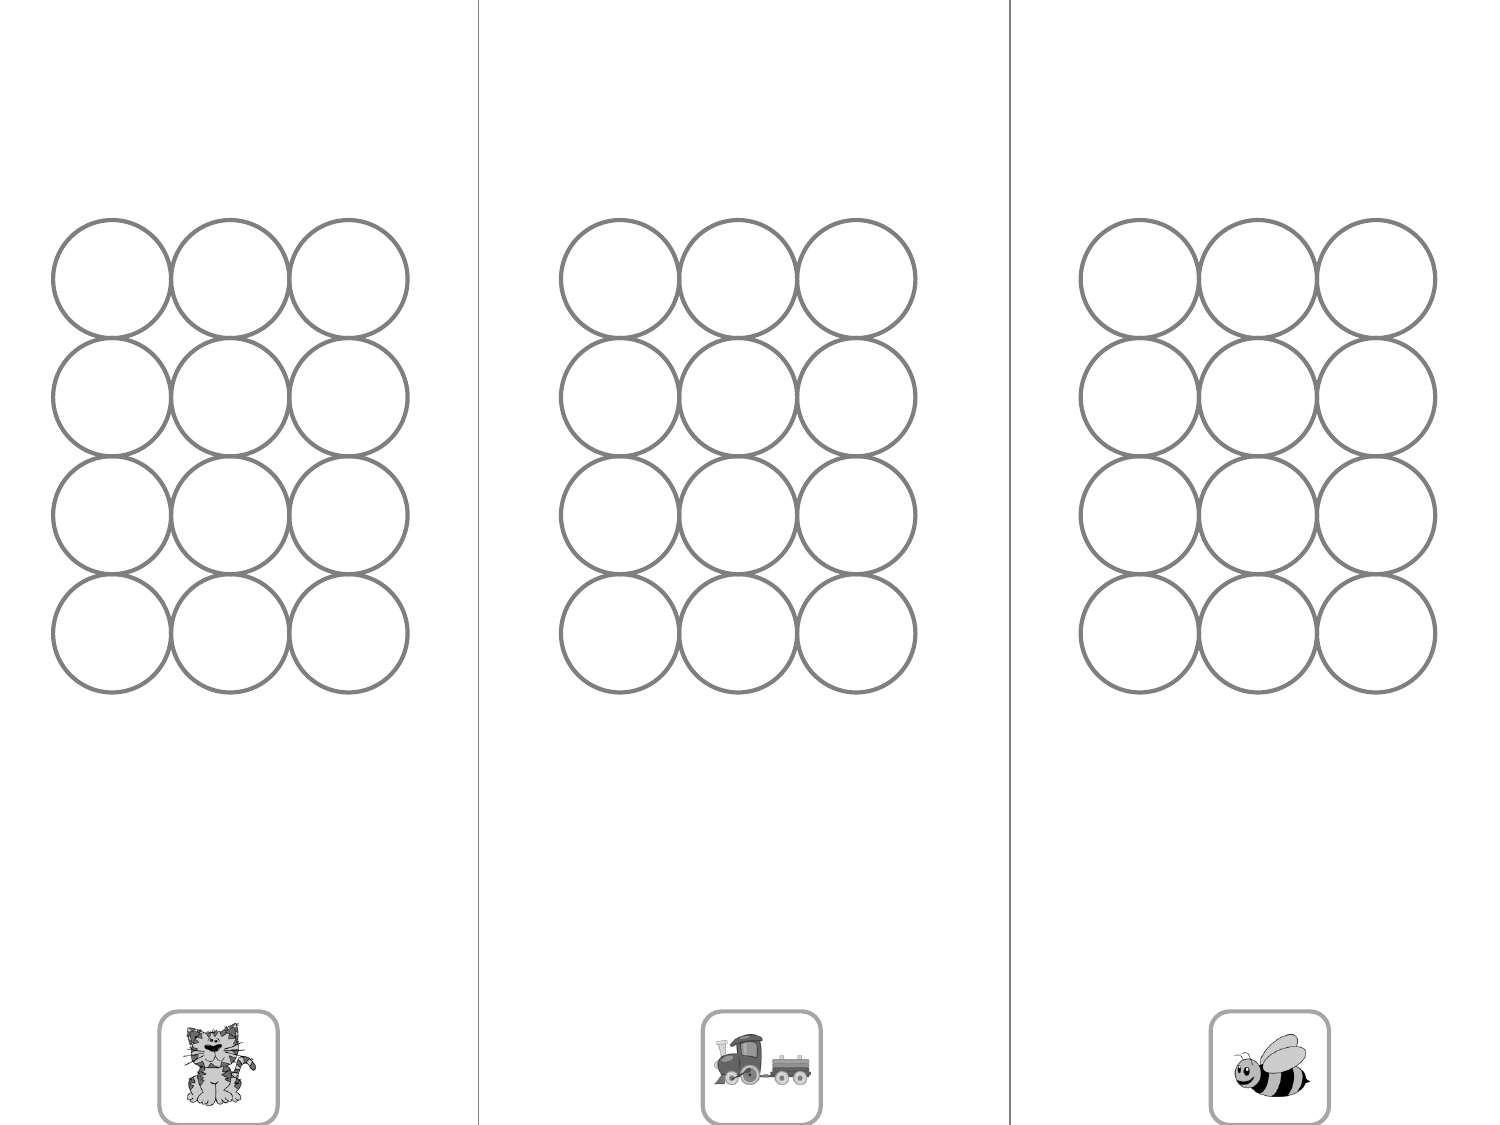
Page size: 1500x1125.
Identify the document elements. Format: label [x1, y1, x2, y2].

picture [183, 1023, 256, 1106]
picture [714, 1034, 811, 1085]
text_box [1210, 1011, 1329, 1125]
text_box [159, 1011, 278, 1125]
picture [1234, 1034, 1310, 1097]
text_box [702, 1011, 821, 1125]
